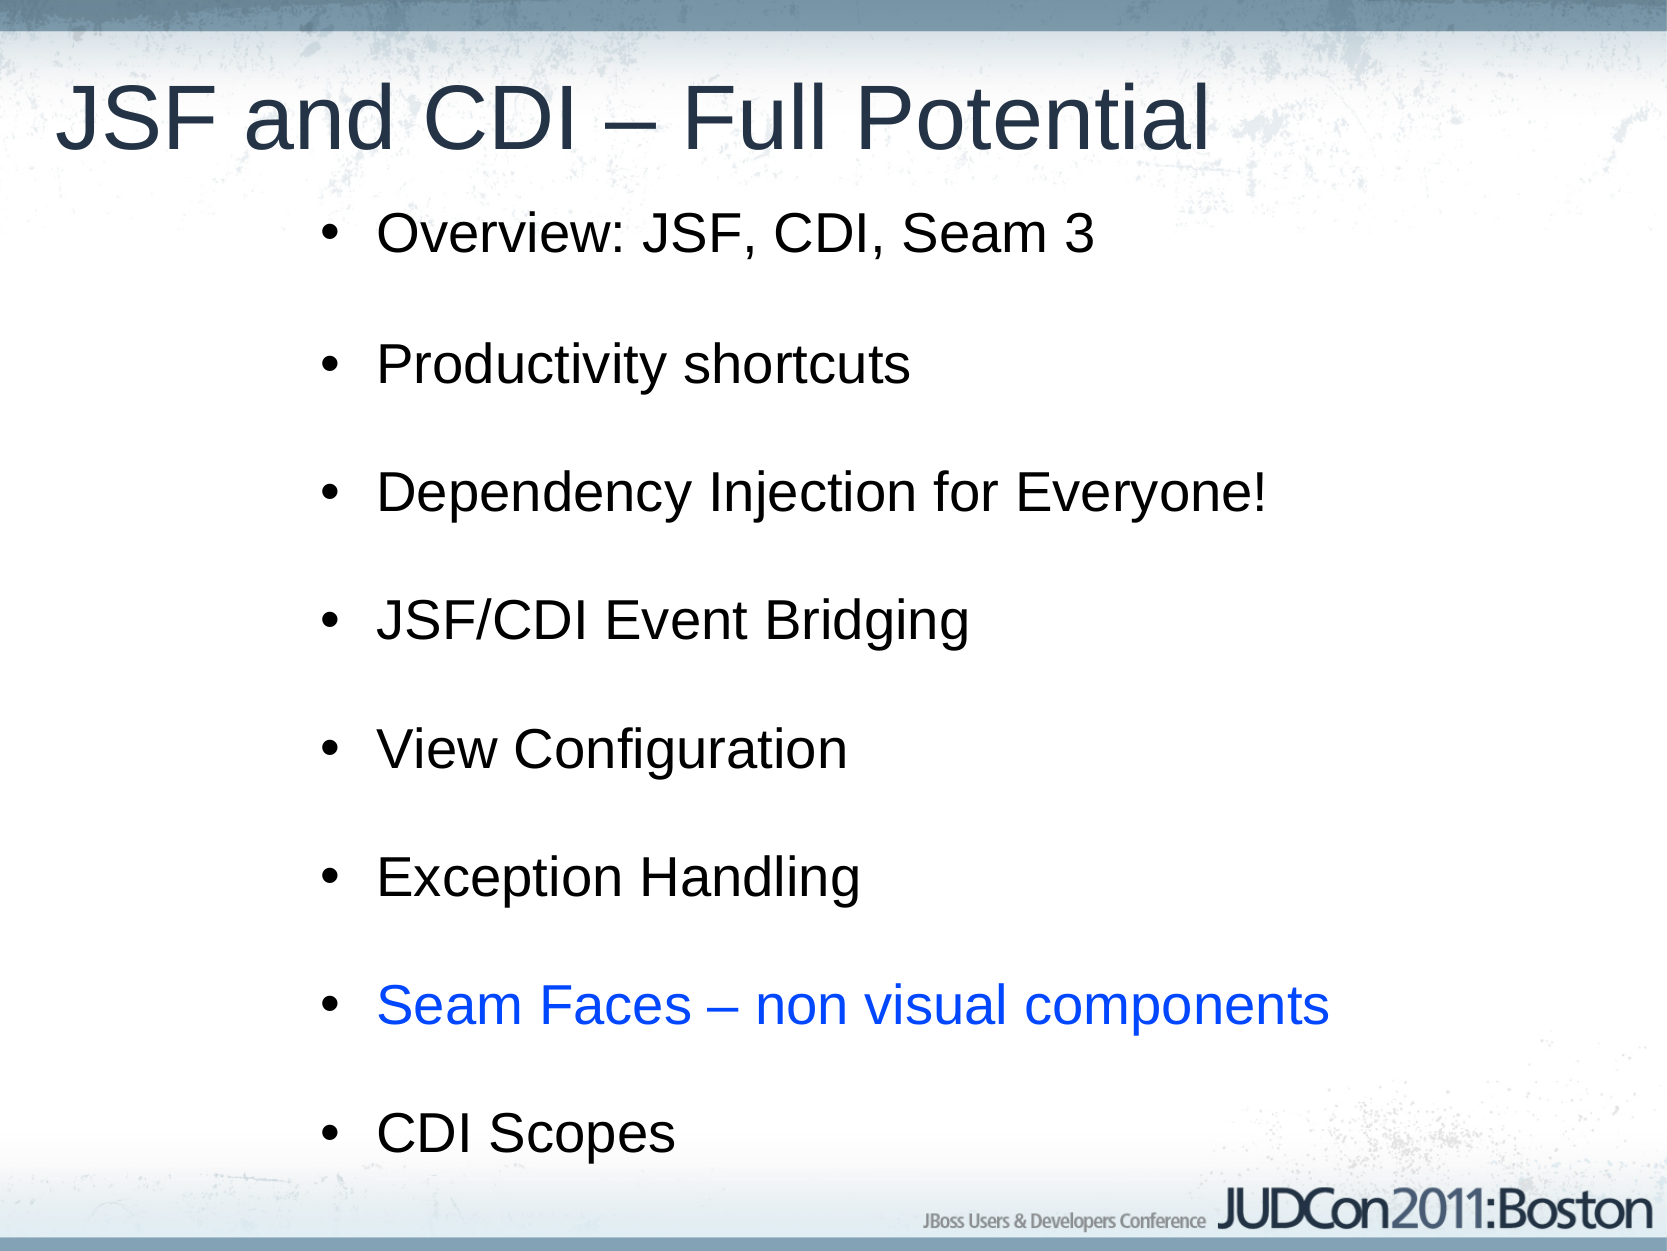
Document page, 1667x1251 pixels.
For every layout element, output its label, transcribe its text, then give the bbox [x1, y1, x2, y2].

picture [0, 0, 1667, 1251]
title JSF and CDI – Full Potential [40, 50, 1627, 216]
list Overview: JSF, CDI, Seam 3 Productivity shortcuts Dependency Injection for Everyone! JSF/CDI Event Bridging View Configuration Exception Handling Seam Faces – non visual components CDI Scopes [301, 200, 1366, 1163]
